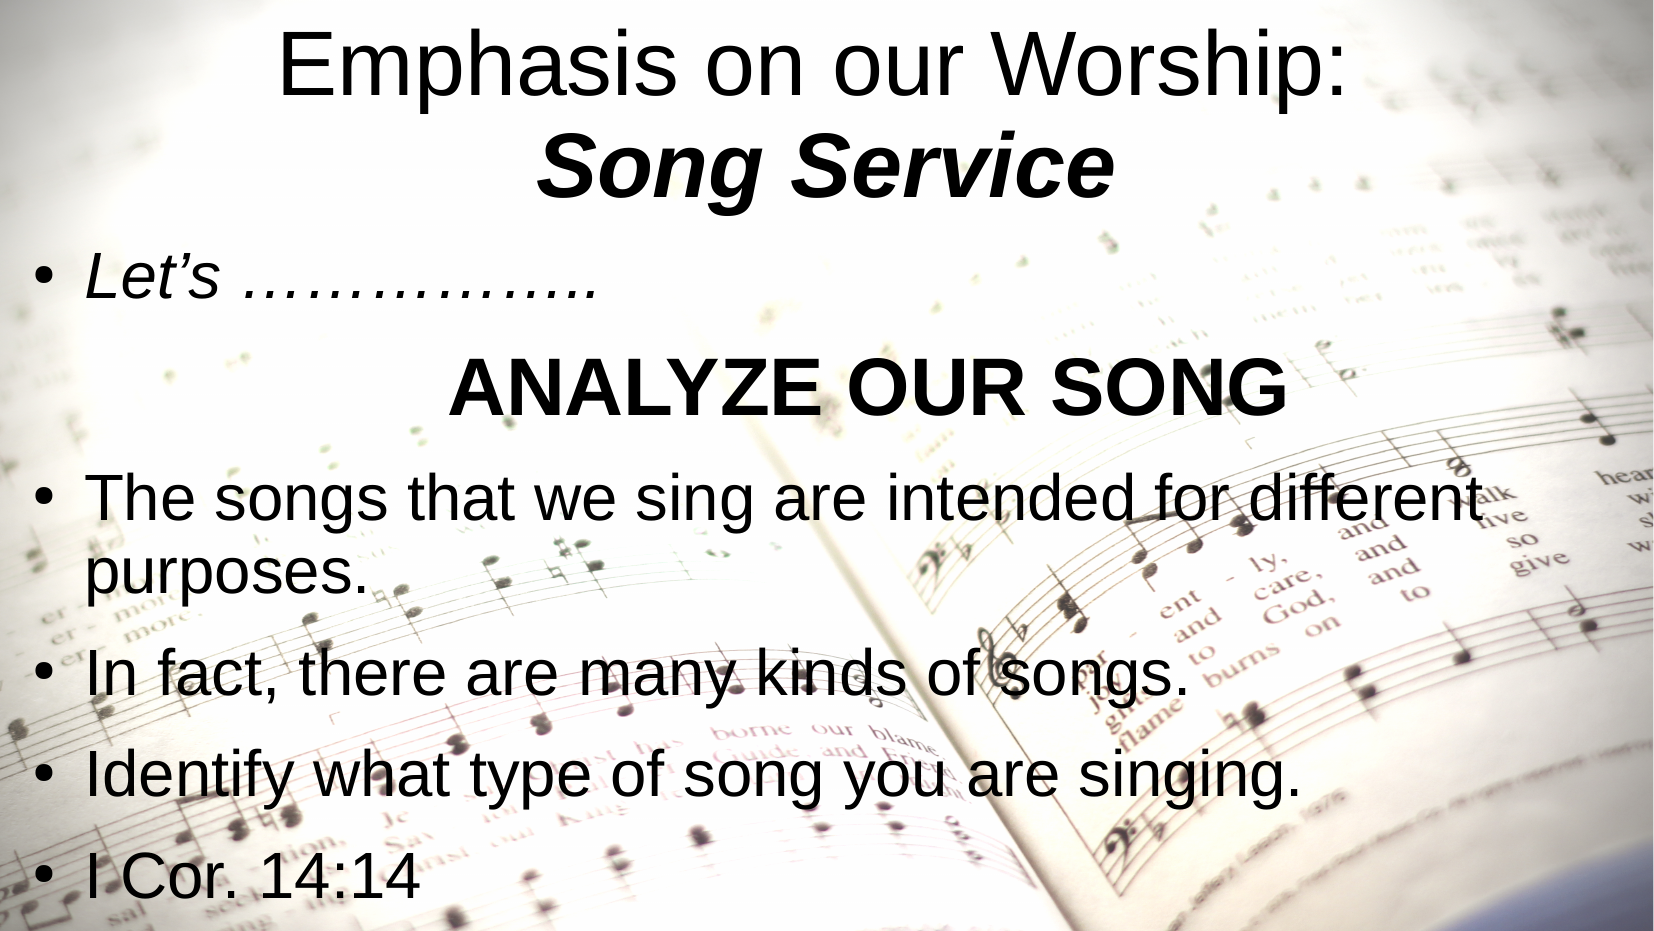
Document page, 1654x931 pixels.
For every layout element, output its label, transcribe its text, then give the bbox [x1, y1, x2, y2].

list Let’s …………….. ANALYZE OUR SONG The songs that we sing are intended for different purposes. In fact, there are many kinds of songs. Identify what type of song you are singing. I Cor. 14:14 [15, 240, 1654, 916]
picture [0, 0, 1654, 931]
title Emphasis on our Worship: Song Service [82, 12, 1571, 218]
